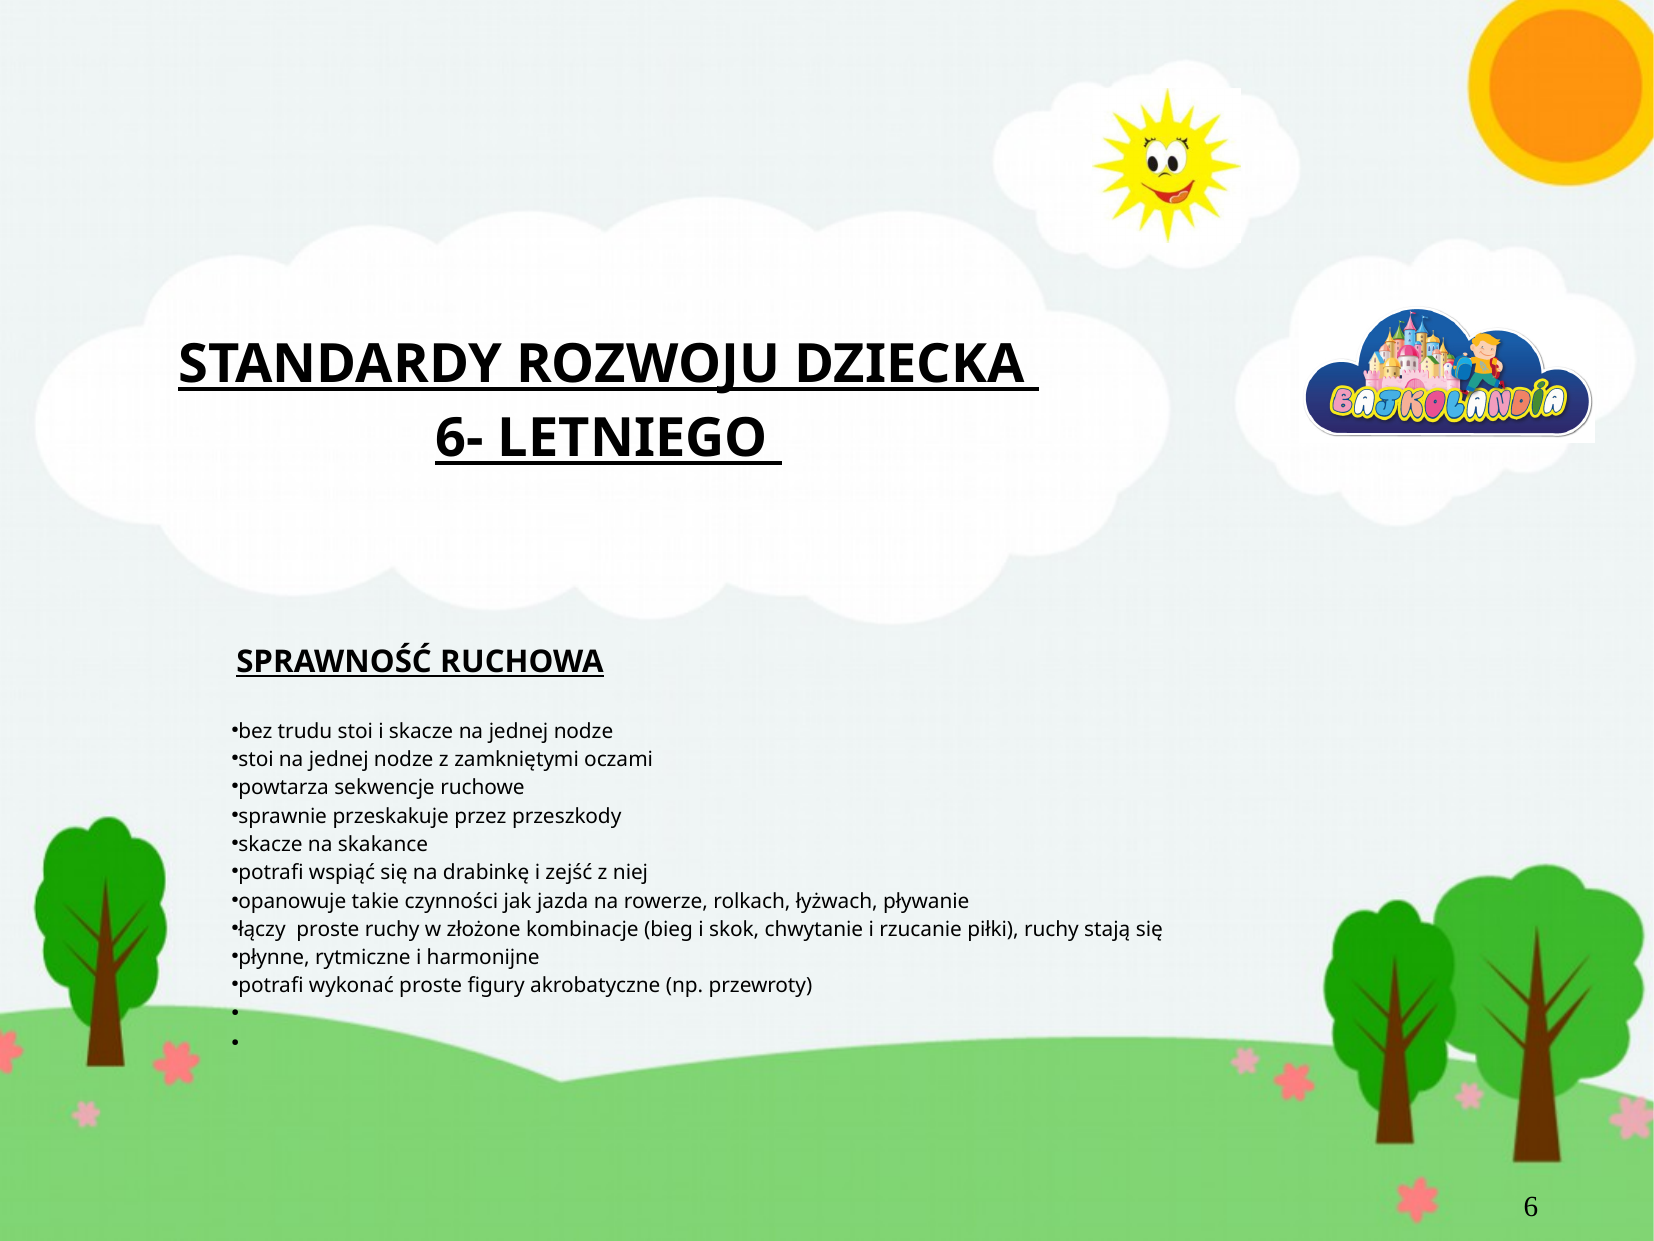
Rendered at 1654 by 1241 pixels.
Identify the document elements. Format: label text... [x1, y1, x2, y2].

text_box [1523, 1187, 1630, 1235]
picture [1299, 300, 1595, 444]
text_box SPRAWNOŚĆ RUCHOWA [236, 639, 1031, 708]
text_box bez trudu stoi i skacze na jednej nodze stoi na jednej nodze z zamkniętymi oczami powtarza sekwencje ruchowe sprawnie przeskakuje przez przeszkody skacze na skakance potrafi wspiąć się na drabinkę i zejść z niej opanowuje takie czynności jak jazda na rowerze, rolkach, łyżwach, pływanie łączy proste ruchy w złożone kombinacje (bieg i skok, chwytanie i rzucanie piłki), ruchy stają się płynne, rytmiczne i harmonijne potrafi wykonać proste figury akrobatyczne (np. przewroty) [216, 708, 1418, 1057]
text_box STANDARDY ROZWOJU DZIECKA 6- LETNIEGO [154, 324, 1063, 545]
picture [1092, 88, 1241, 243]
